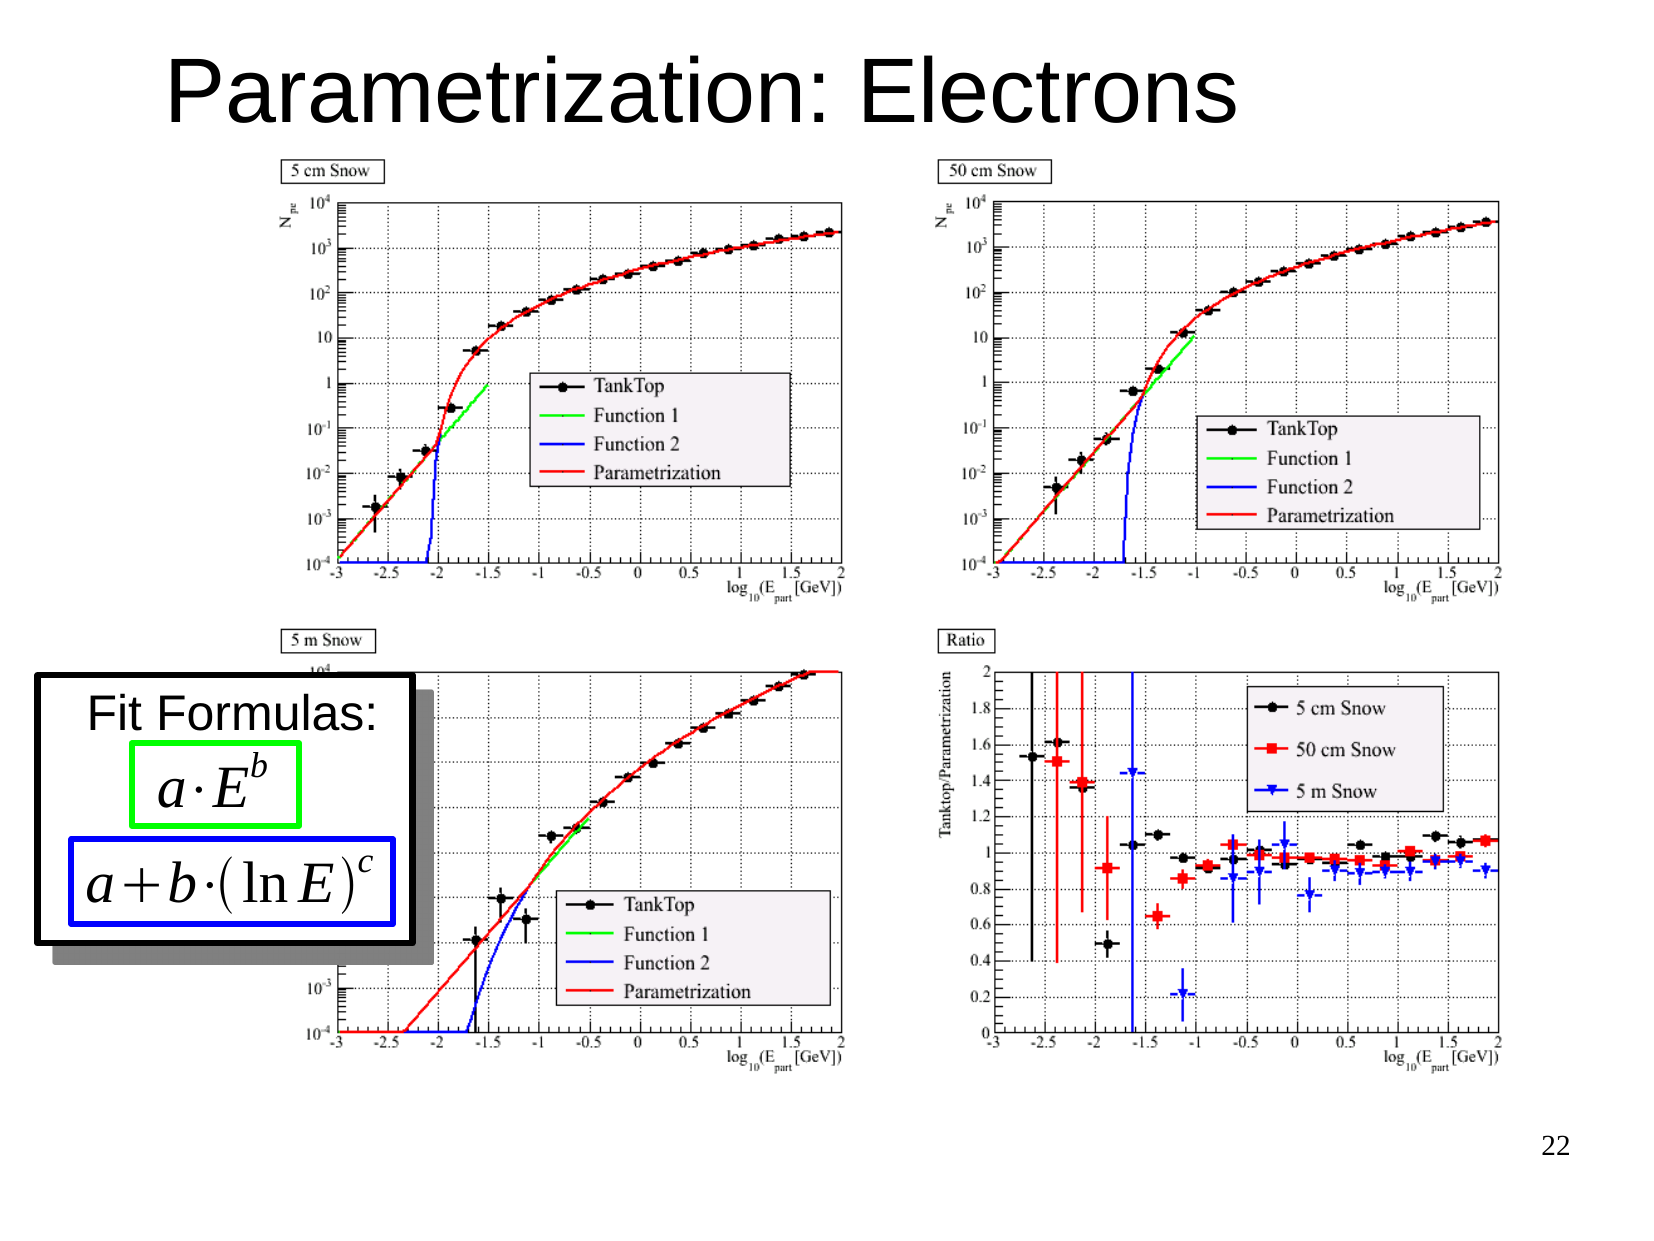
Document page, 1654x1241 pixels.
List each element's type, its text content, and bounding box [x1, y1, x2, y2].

text_box Parametrization: Electrons [150, 32, 1426, 151]
chart [74, 843, 389, 919]
chart [141, 747, 283, 823]
text_box Fit Formulas: [37, 675, 413, 944]
picture [262, 149, 1576, 1088]
